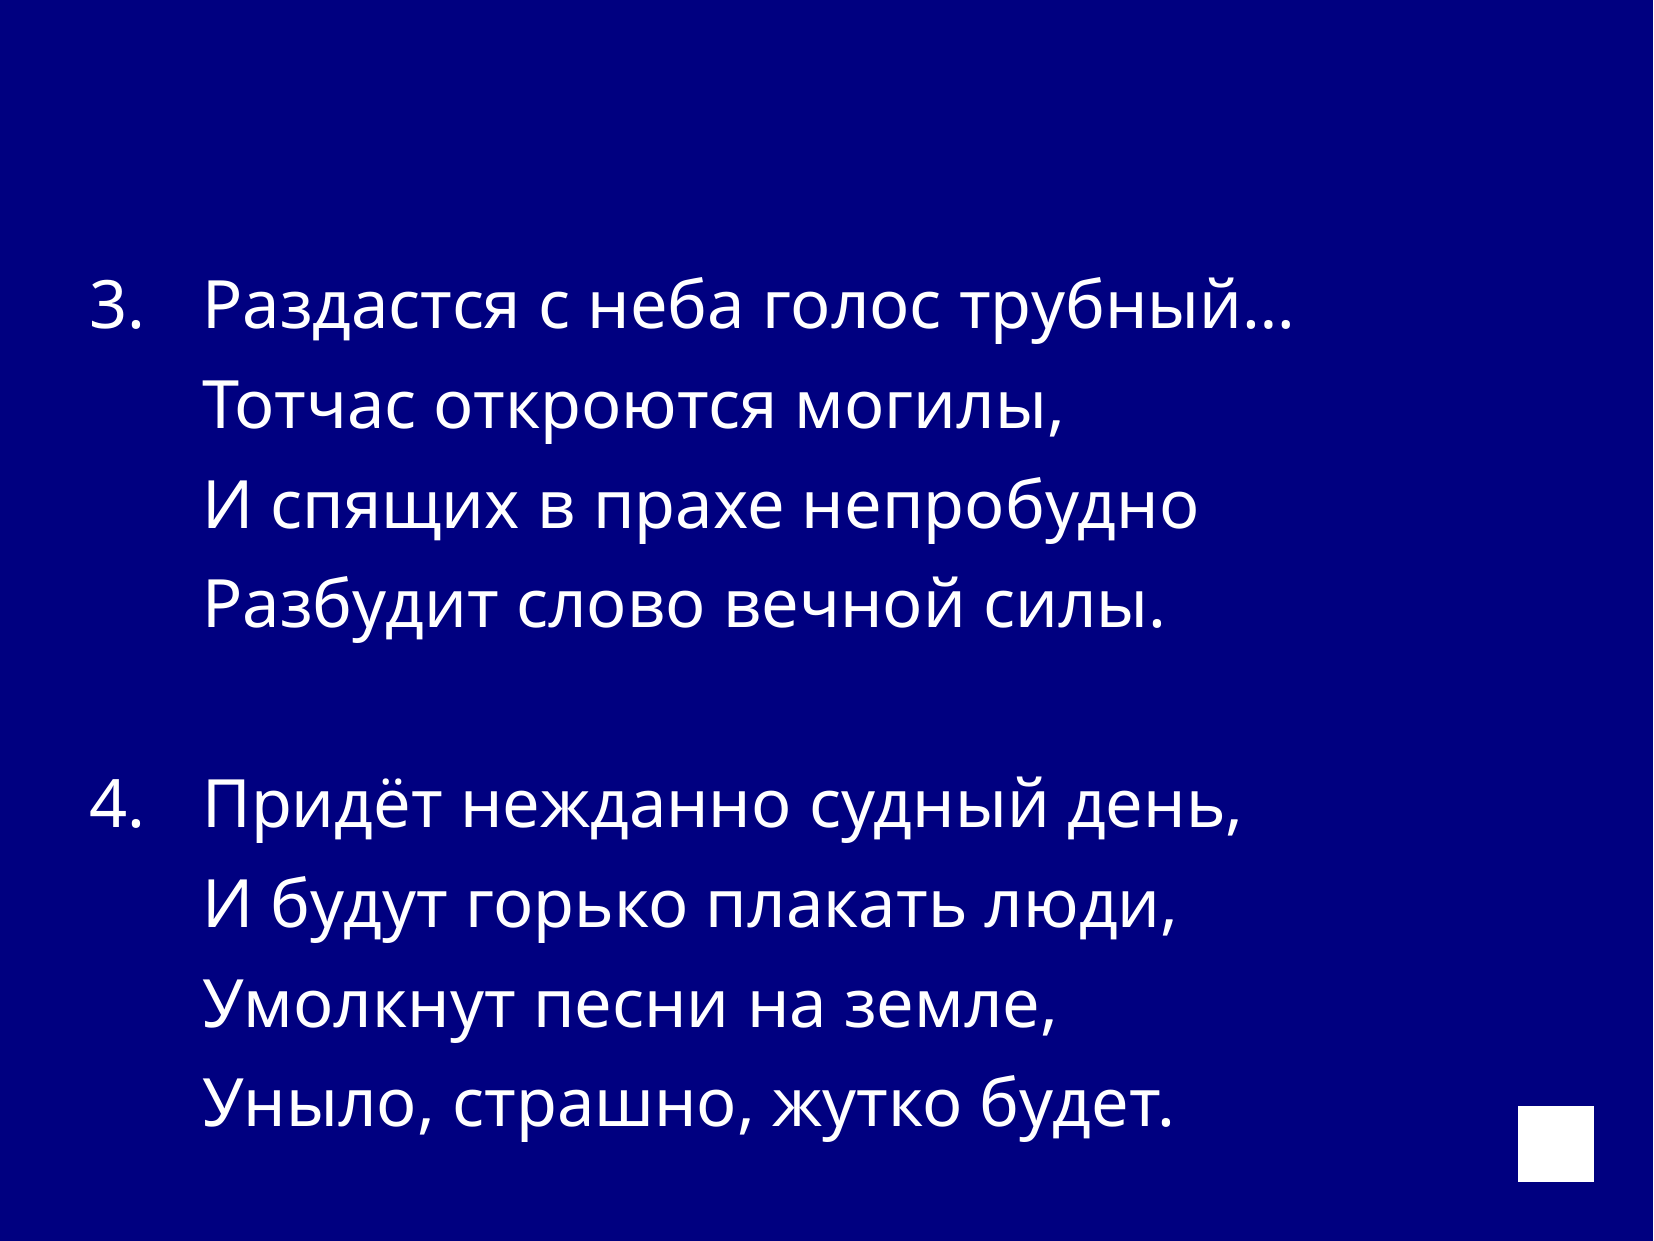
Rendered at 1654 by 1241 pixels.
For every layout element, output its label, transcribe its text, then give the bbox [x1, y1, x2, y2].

text_box 3. Раздастся с неба голос трубный… Тотчас откроются могилы, И спящих в прахе непробудно Разбудит слово вечной силы. 4. Придёт нежданно судный день, И будут горько плакать люди, Умолкнут песни на земле, Уныло, страшно, жутко будет. [75, 150, 1576, 1163]
text_box [1518, 1106, 1594, 1182]
